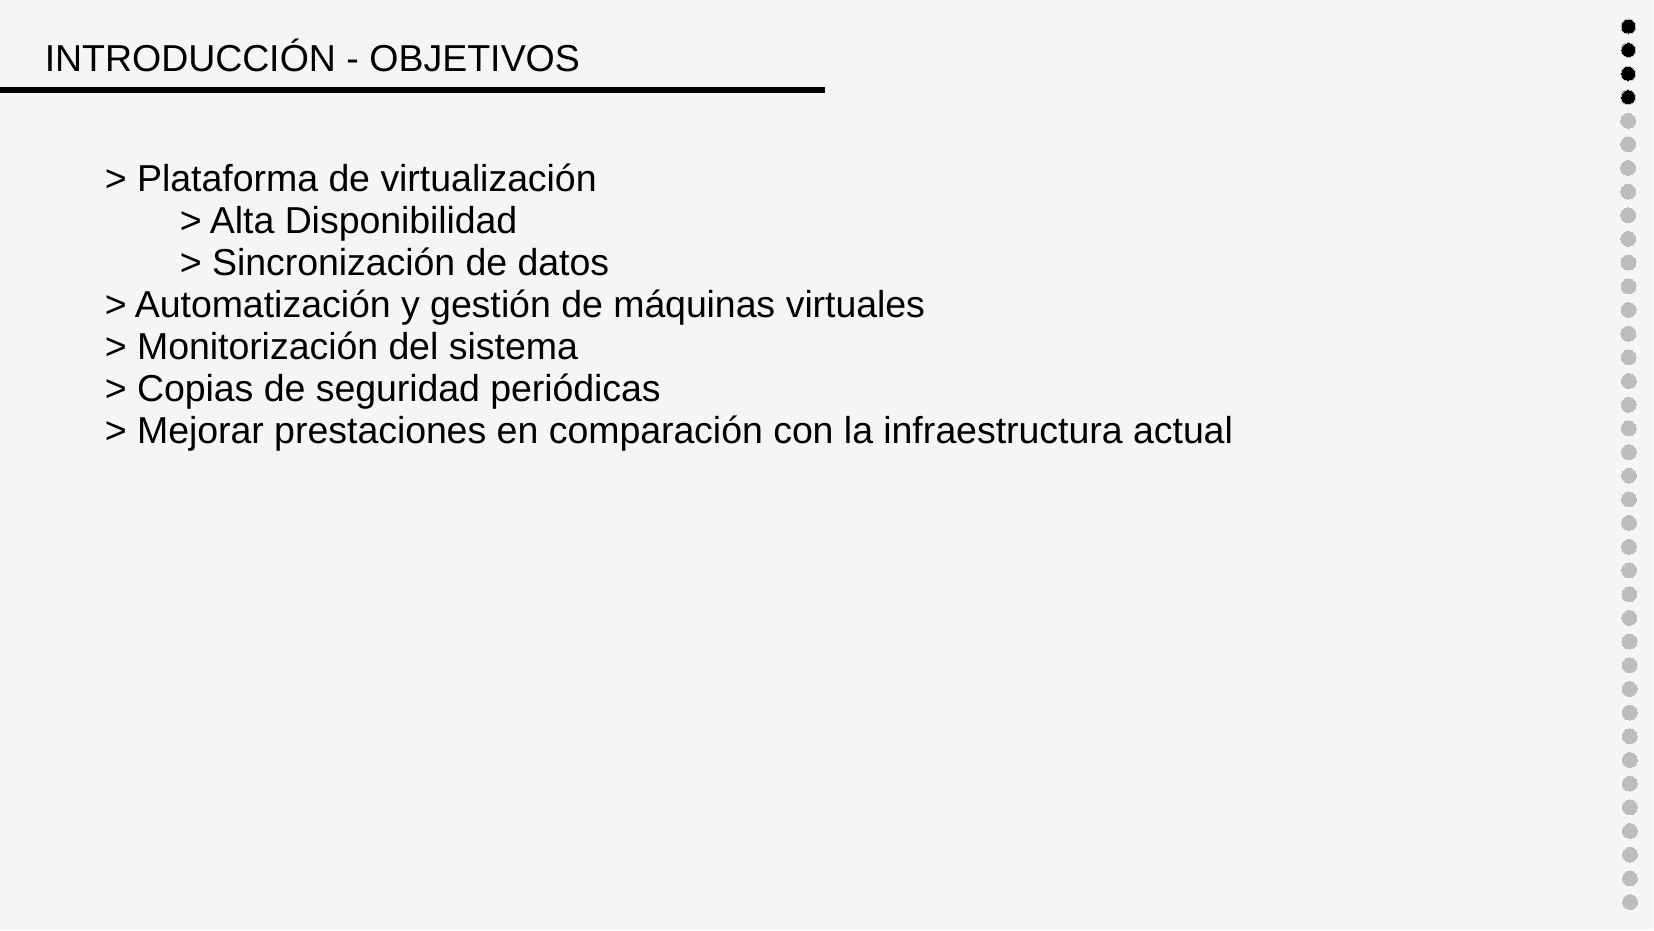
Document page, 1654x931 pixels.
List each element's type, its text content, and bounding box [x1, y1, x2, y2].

text_box [1622, 681, 1638, 697]
text_box [1620, 113, 1636, 129]
text_box [1622, 705, 1638, 721]
text_box [1620, 42, 1636, 58]
text_box [1621, 610, 1637, 626]
text_box [1621, 634, 1638, 650]
text_box [1620, 184, 1636, 200]
text_box [1620, 255, 1637, 271]
text_box [1622, 823, 1638, 839]
text_box [1621, 468, 1637, 484]
text_box [1621, 420, 1637, 436]
text_box [1620, 207, 1636, 223]
text_box [1621, 373, 1637, 389]
text_box [1621, 515, 1637, 531]
text_box [1622, 776, 1638, 792]
text_box [1622, 847, 1638, 863]
text_box [1620, 160, 1636, 176]
text_box INTRODUCCIÓN - OBJETIVOS [30, 30, 781, 87]
text_box [1622, 894, 1638, 910]
text_box [1620, 89, 1636, 105]
text_box [1620, 231, 1636, 247]
text_box [1621, 349, 1637, 365]
text_box [1620, 326, 1636, 342]
text_box > Plataforma de virtualización > Alta Disponibilidad > Sincronización de datos > Automatización y gestión de máquinas virtuales > Monitorización del sistema > Copias de seguridad periódicas > Mejorar prestaciones en comparación con la infraestructura actual [90, 150, 1561, 459]
text_box [1622, 799, 1638, 815]
text_box [1621, 562, 1637, 578]
text_box [1620, 66, 1636, 82]
text_box [1622, 657, 1638, 673]
text_box [1622, 728, 1638, 744]
text_box [1621, 491, 1637, 507]
text_box [1621, 302, 1637, 318]
text_box [1621, 539, 1637, 555]
text_box [1622, 752, 1638, 768]
text_box [1622, 870, 1638, 886]
text_box [1620, 136, 1636, 152]
text_box [1621, 397, 1637, 413]
text_box [1621, 278, 1637, 294]
text_box [1621, 586, 1637, 602]
text_box [1621, 444, 1637, 460]
text_box [1620, 18, 1636, 35]
